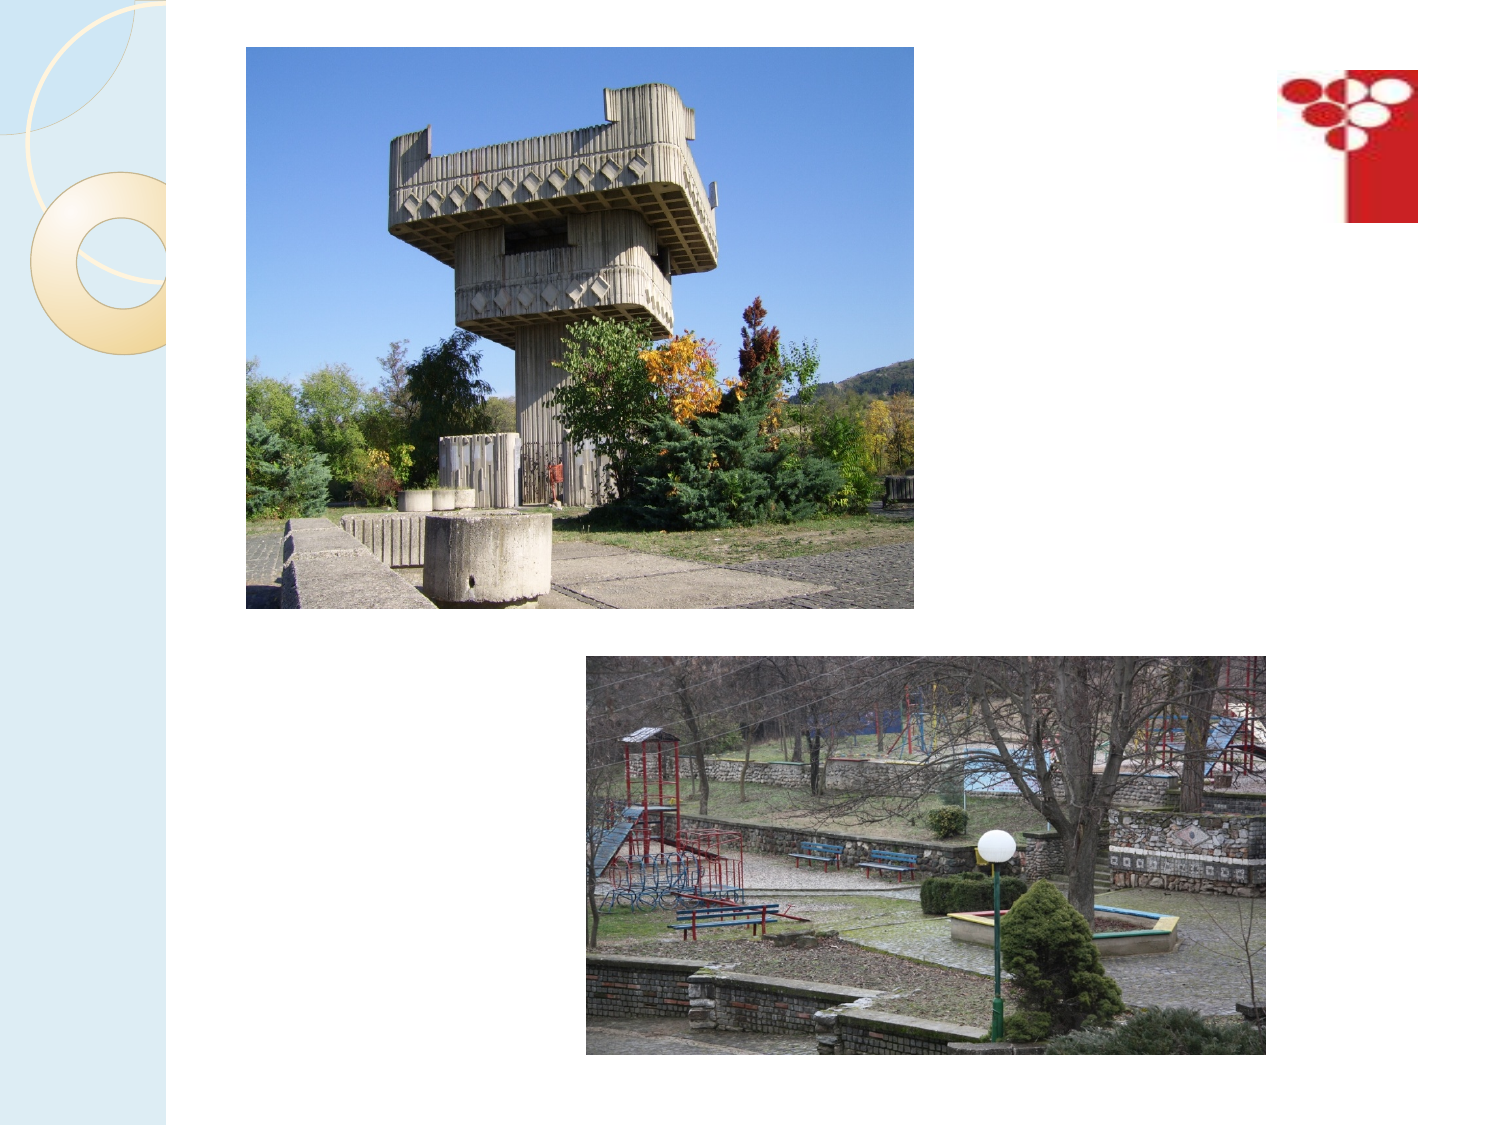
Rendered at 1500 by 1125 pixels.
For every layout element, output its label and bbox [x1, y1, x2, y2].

picture [1277, 70, 1418, 223]
picture [585, 656, 1266, 1055]
picture [246, 46, 914, 610]
